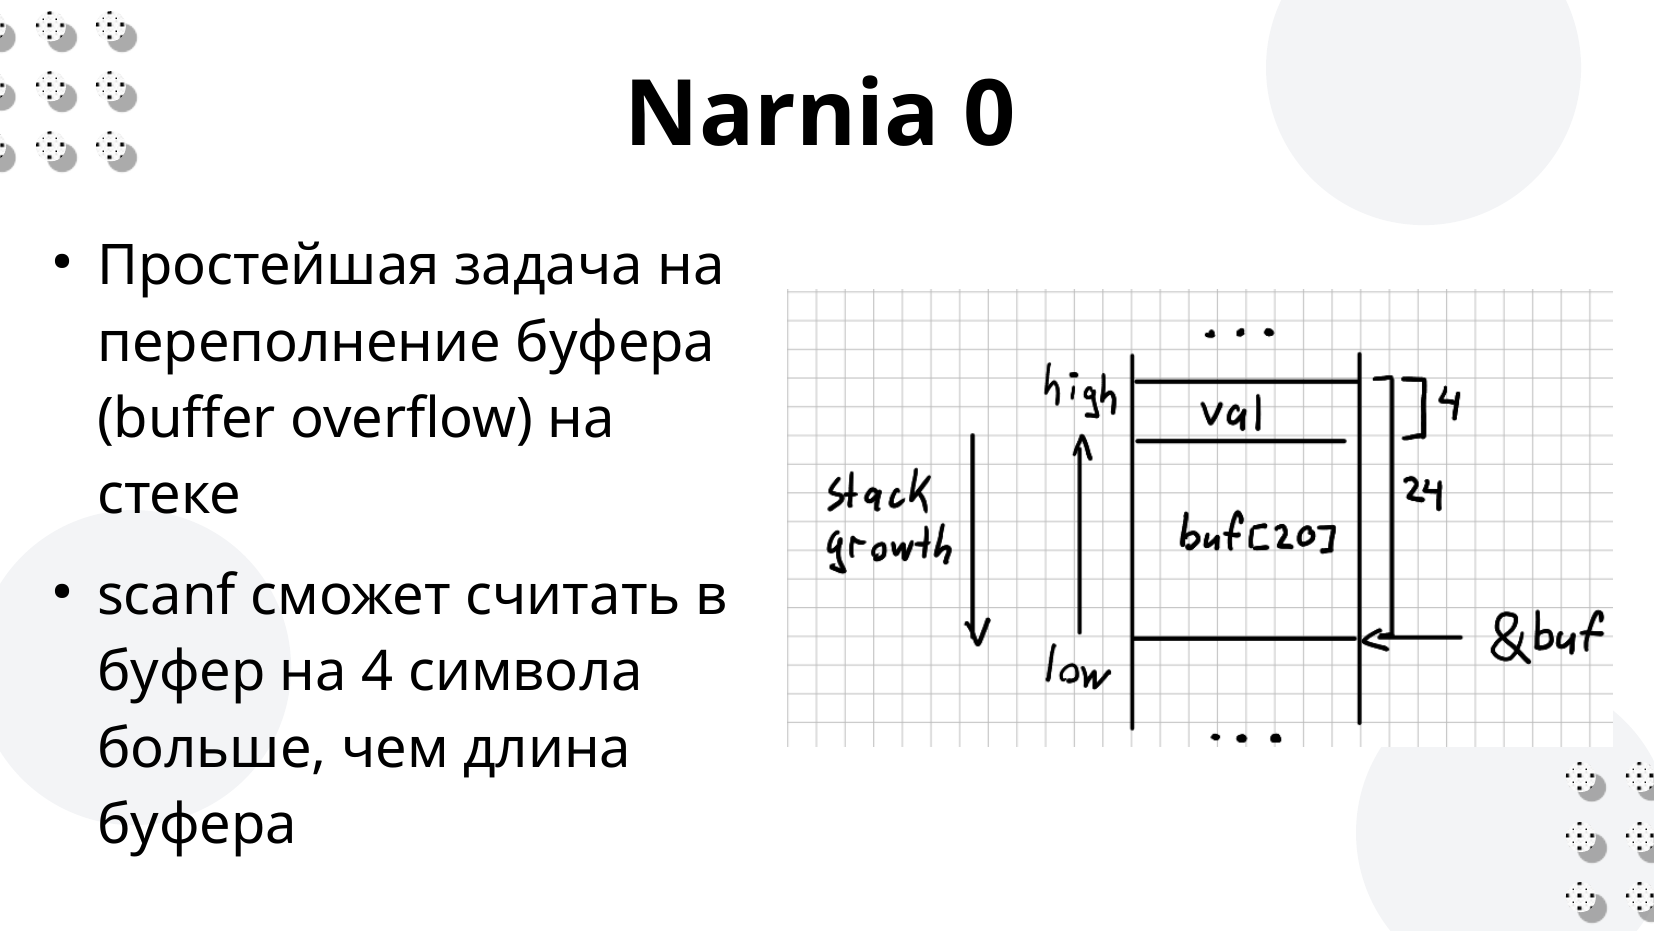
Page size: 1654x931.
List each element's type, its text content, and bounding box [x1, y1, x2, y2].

picture [0, 134, 7, 159]
picture [35, 131, 67, 162]
picture [1565, 821, 1596, 853]
picture [0, 14, 6, 39]
picture [1625, 821, 1654, 853]
picture [35, 71, 66, 102]
picture [1565, 882, 1596, 913]
title Narnia 0 [76, 32, 1565, 188]
picture [1625, 881, 1654, 912]
picture [787, 289, 1613, 747]
picture [95, 11, 126, 32]
picture [0, 74, 6, 99]
picture [1565, 761, 1596, 793]
list Простейшая задача на переполнение буфера (buffer overflow) на стеке scanf сможет считать в буфер на 4 символа больше, чем длина буфера [37, 225, 768, 863]
picture [35, 11, 66, 42]
picture [1625, 761, 1654, 792]
